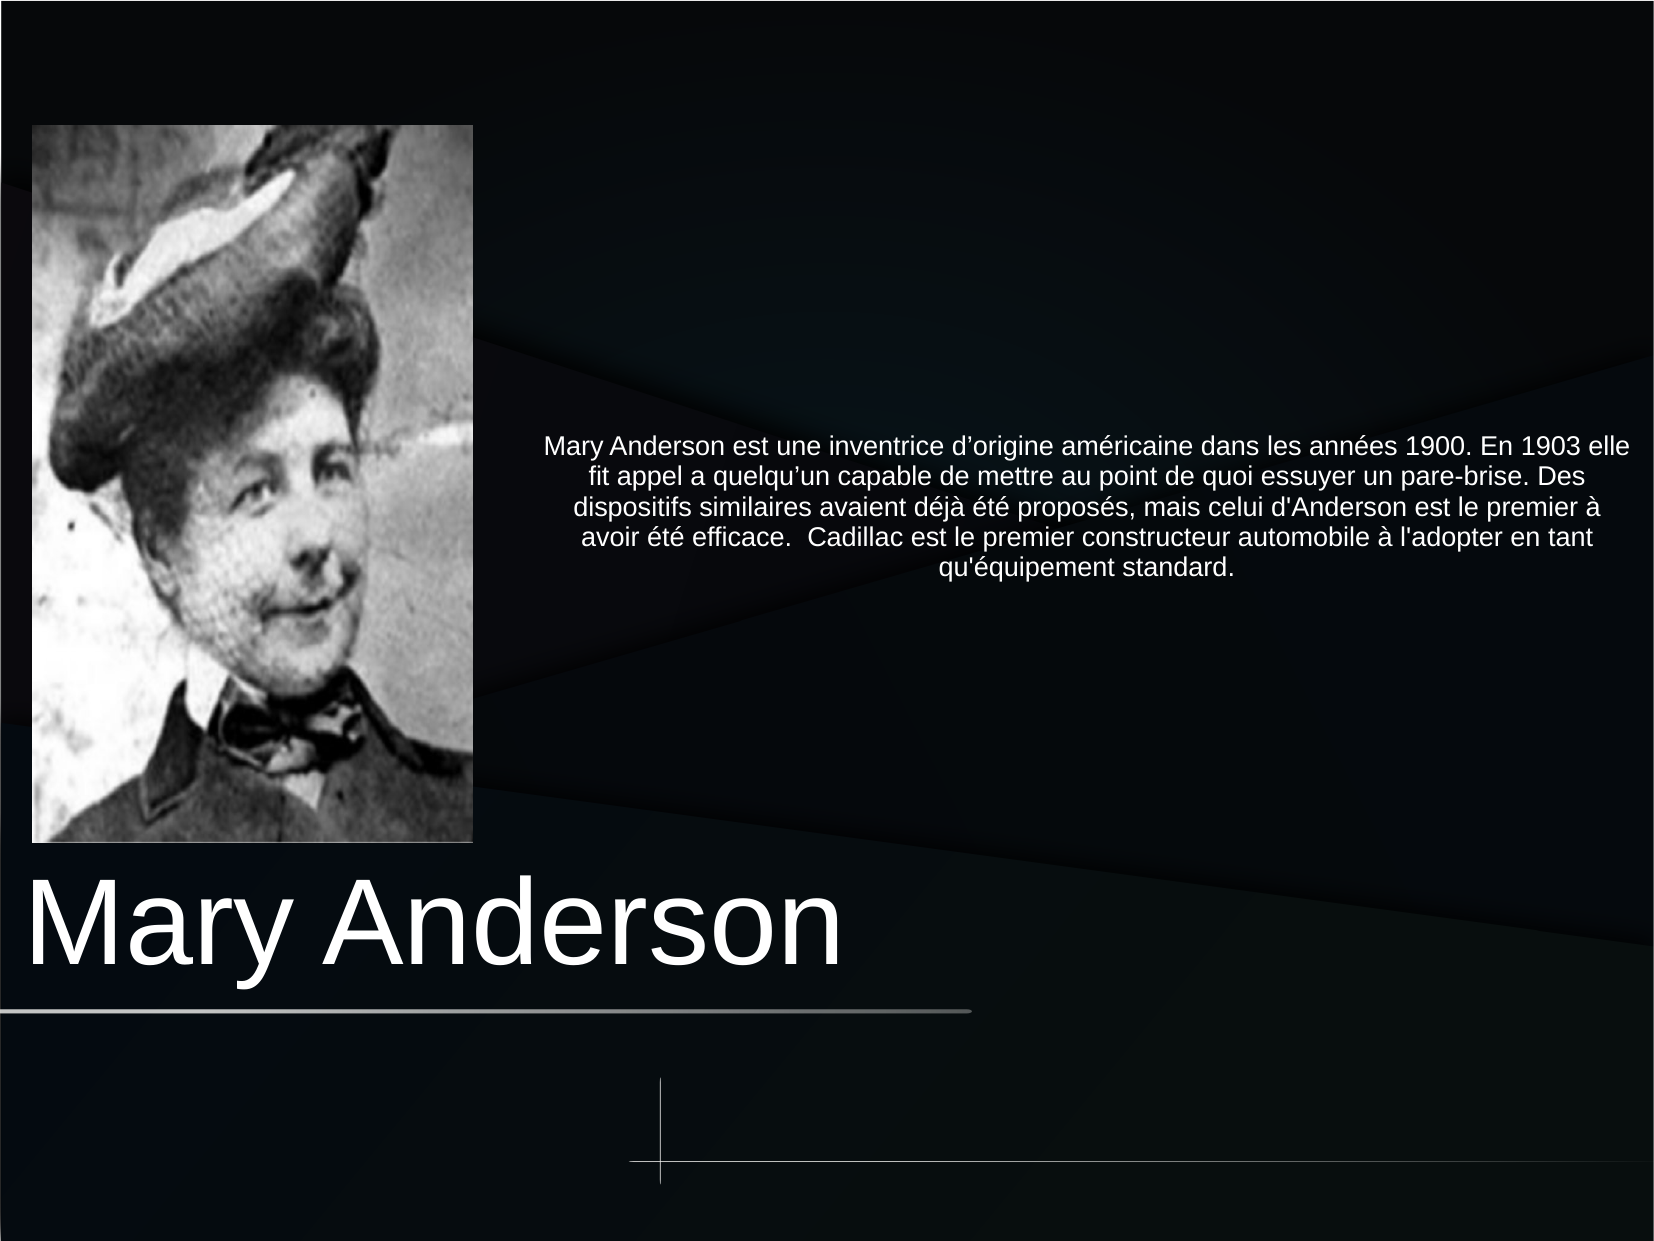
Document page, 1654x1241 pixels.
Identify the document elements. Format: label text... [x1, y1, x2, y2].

subtitle Mary Anderson est une inventrice d’origine américaine dans les années 1900. En 1903 elle fit appel a quelqu’un capable de mettre au point de quoi essuyer un pare-brise. Des dispositifs similaires avaient déjà été proposés, mais celui d'Anderson est le premier à avoir été efficace. Cadillac est le premier constructeur automobile à l'adopter en tant qu'équipement standard. [543, 241, 1630, 772]
title Mary Anderson [23, 850, 1501, 995]
picture [0, 0, 1654, 1241]
